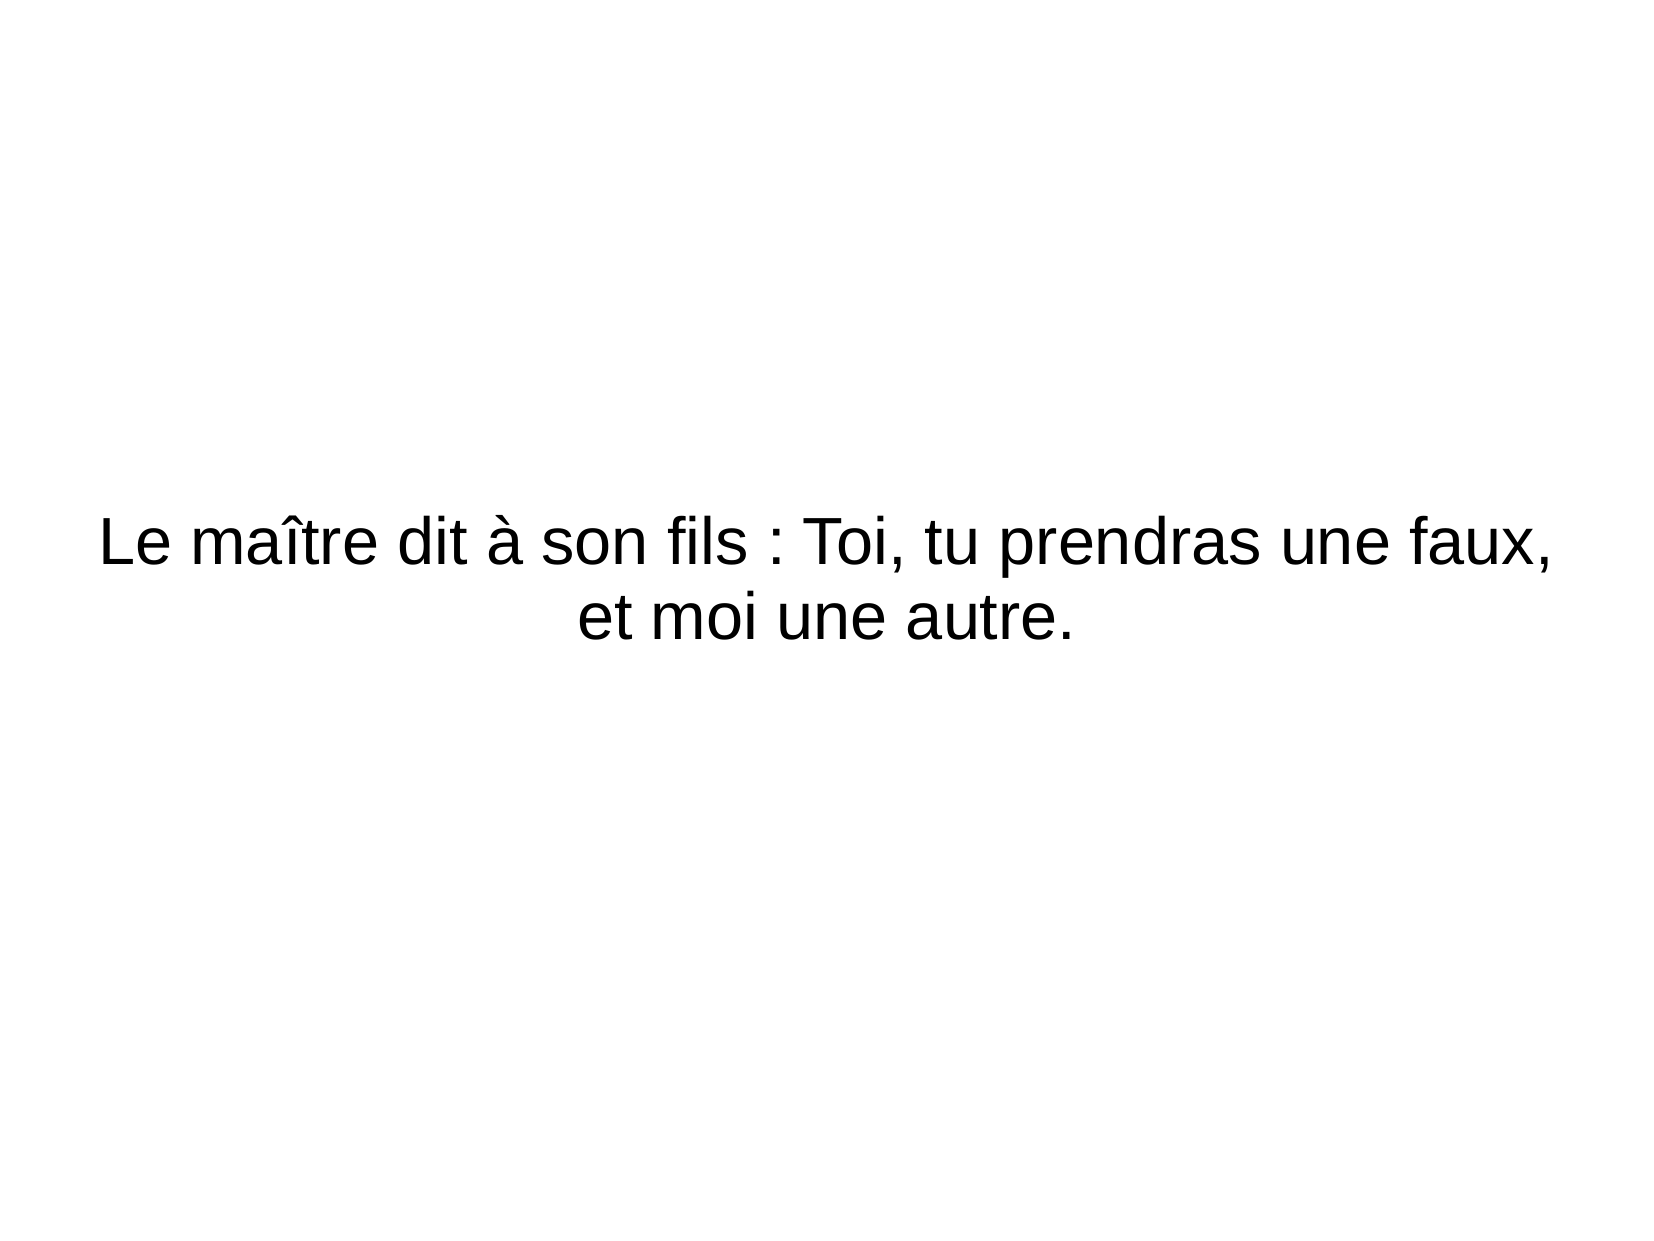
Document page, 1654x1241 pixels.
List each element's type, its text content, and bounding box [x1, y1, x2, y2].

subtitle Le maître dit à son fils : Toi, tu prendras une faux, et moi une autre. [82, 56, 1571, 1102]
